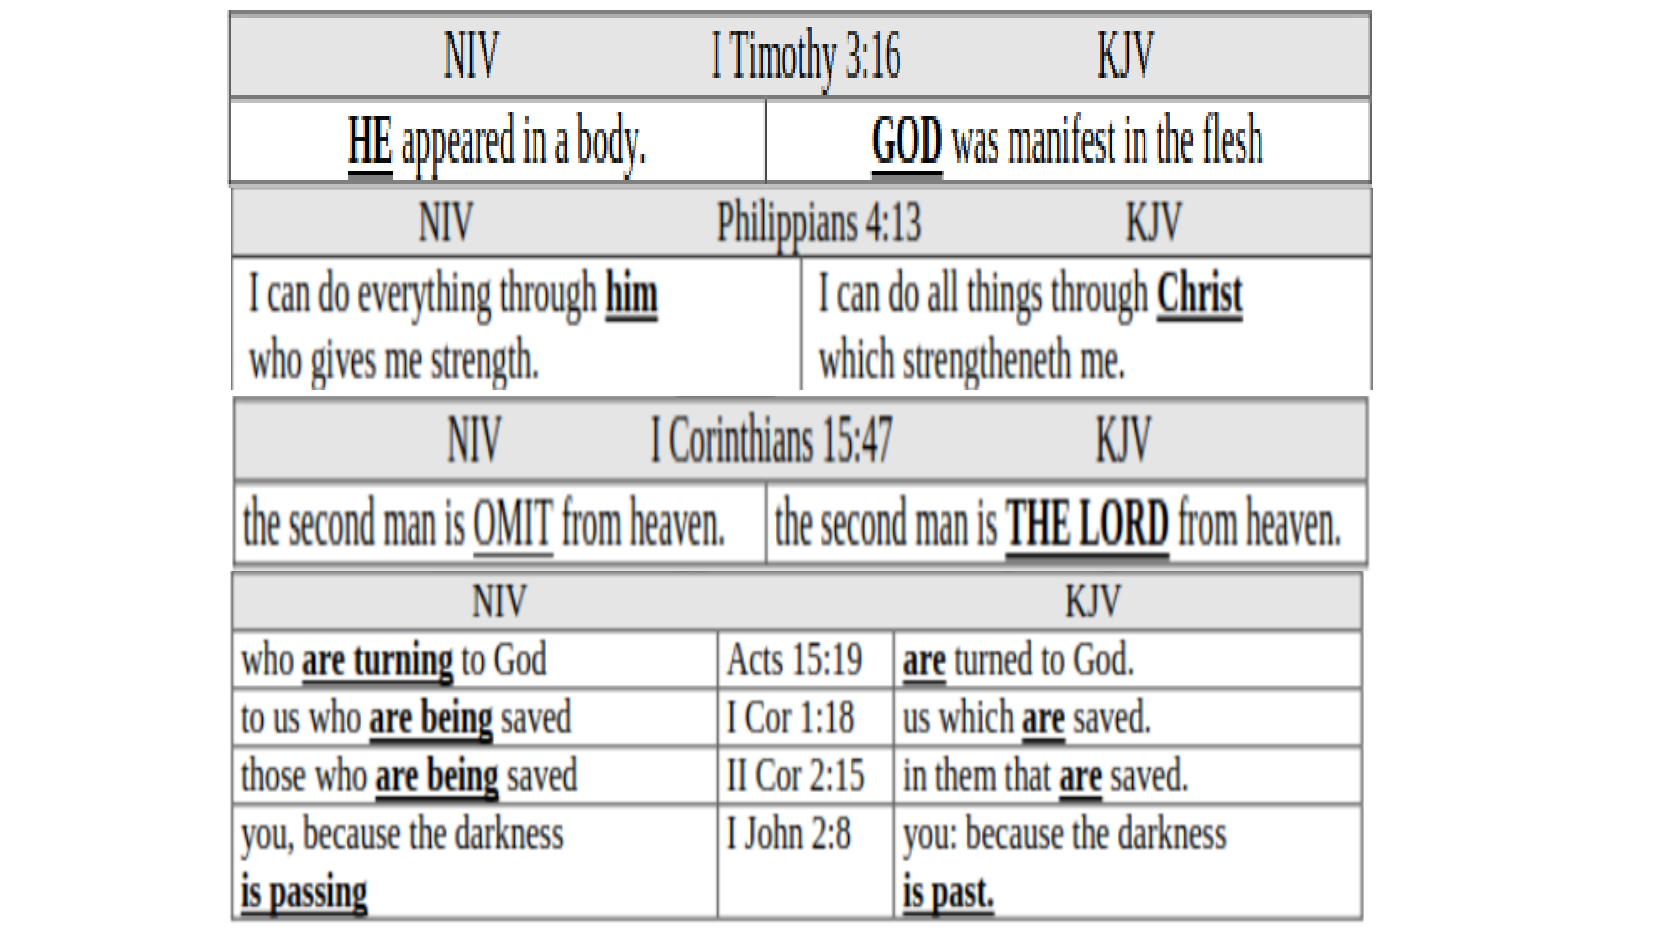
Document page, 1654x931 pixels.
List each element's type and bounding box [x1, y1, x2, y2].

picture [224, 10, 1376, 390]
picture [230, 396, 1373, 925]
